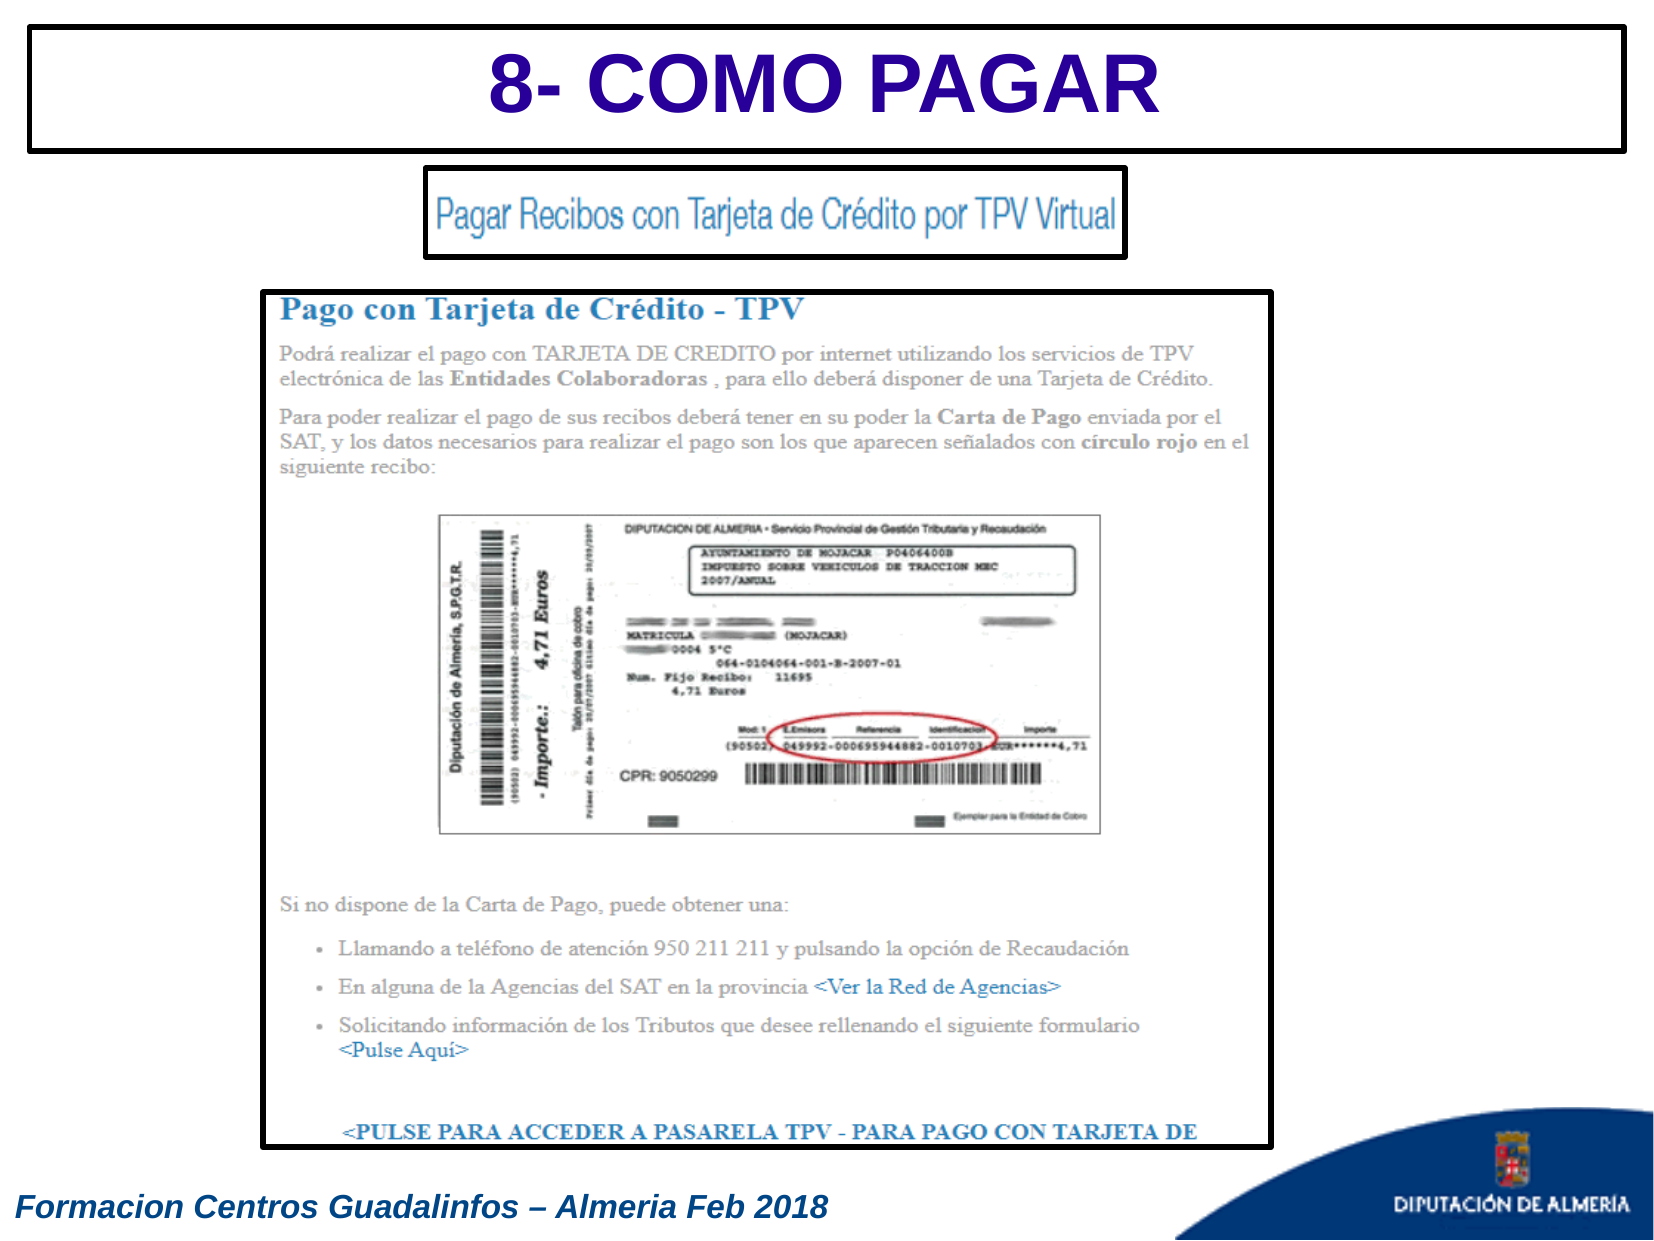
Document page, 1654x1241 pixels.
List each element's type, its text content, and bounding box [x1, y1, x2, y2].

text_box 8- COMO PAGAR [29, 27, 1625, 152]
picture [428, 171, 1123, 254]
picture [265, 295, 1268, 1145]
text_box Formacion Centros Guadalinfos – Almeria Feb 2018 [0, 1181, 845, 1234]
picture [1175, 1107, 1654, 1241]
